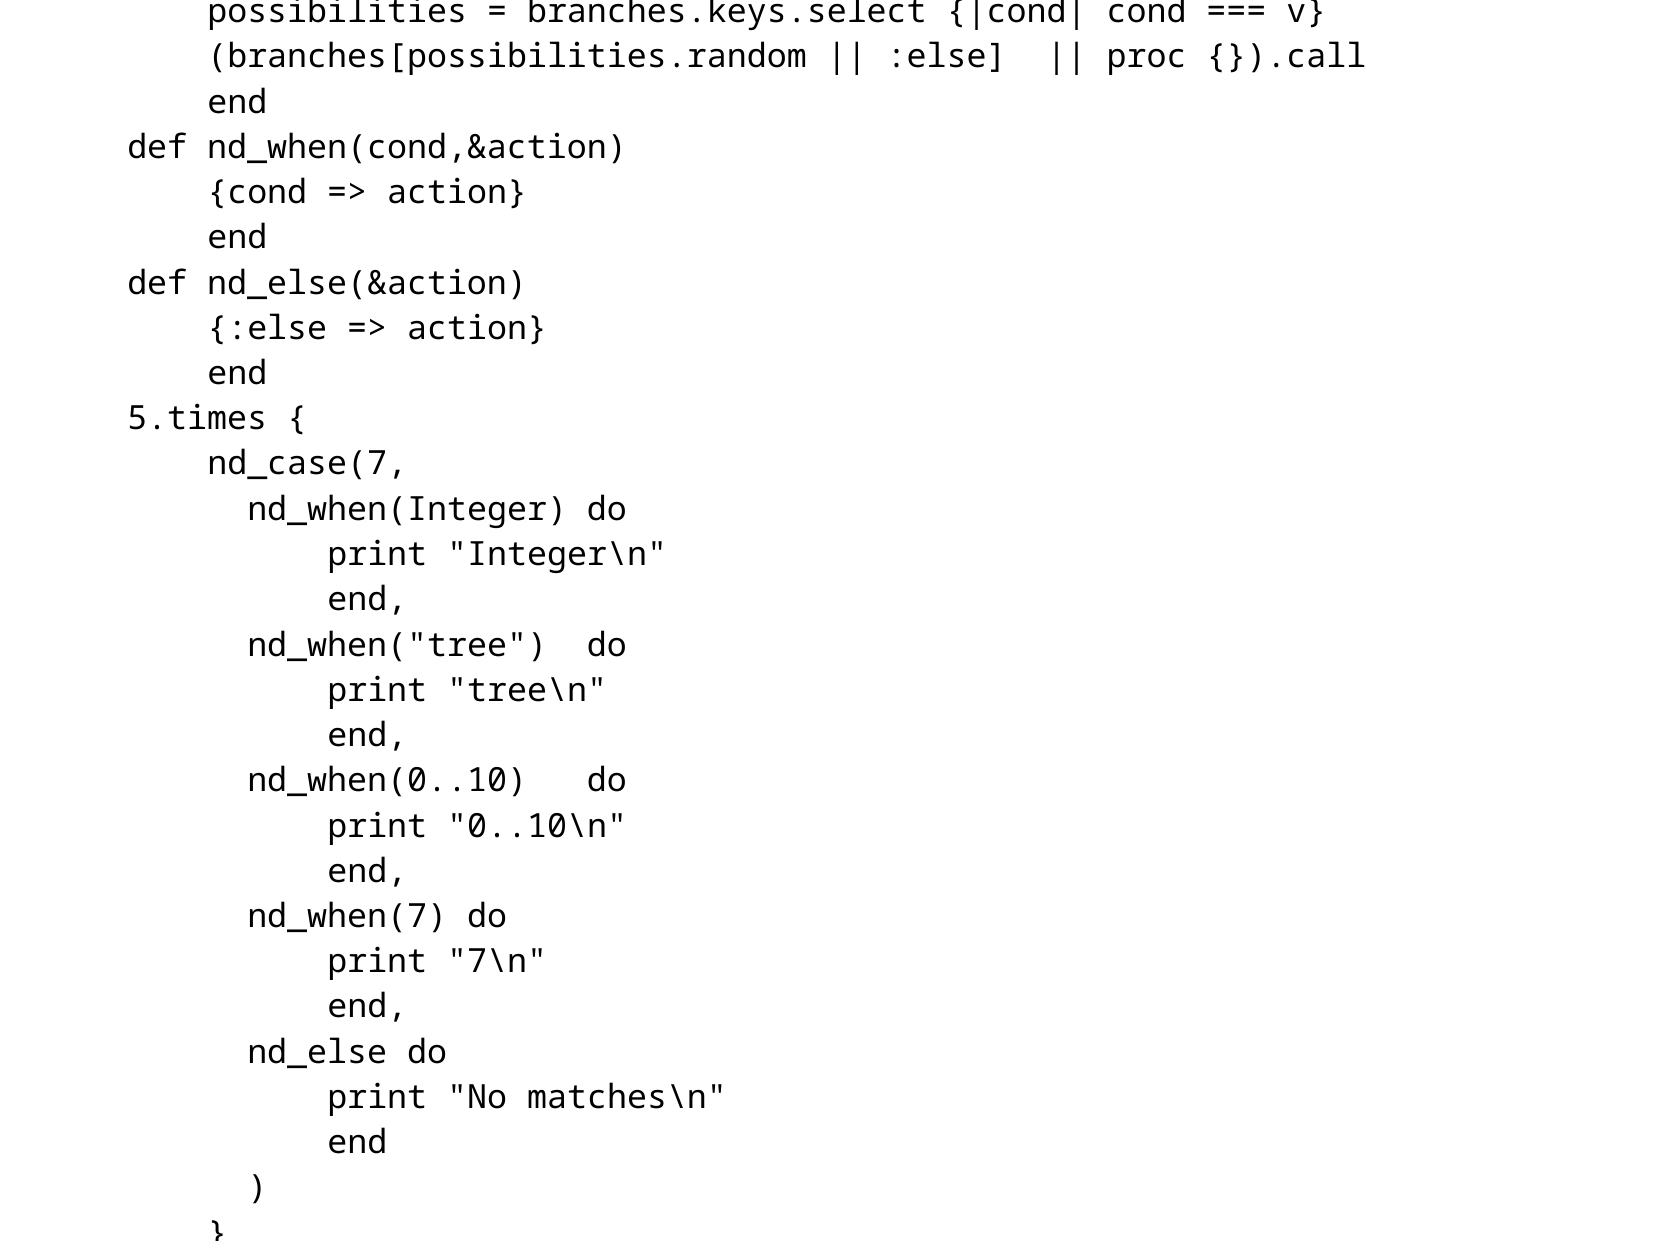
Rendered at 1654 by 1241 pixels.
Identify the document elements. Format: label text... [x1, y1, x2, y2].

text_box def nd_case(v,*branches) branches = branches.inject({}) { |h,p| h.update p } possibilities = branches.keys.select {|cond| cond === v} (branches[possibilities.random || :else] || proc {}).call end def nd_when(cond,&action) {cond => action} end def nd_else(&action) {:else => action} end 5.times { nd_case(7, nd_when(Integer) do print "Integer\n" end, nd_when("tree") do print "tree\n" end, nd_when(0..10) do print "0..10\n" end, nd_when(7) do print "7\n" end, nd_else do print "No matches\n" end ) } [306, 0, 1189, 1241]
